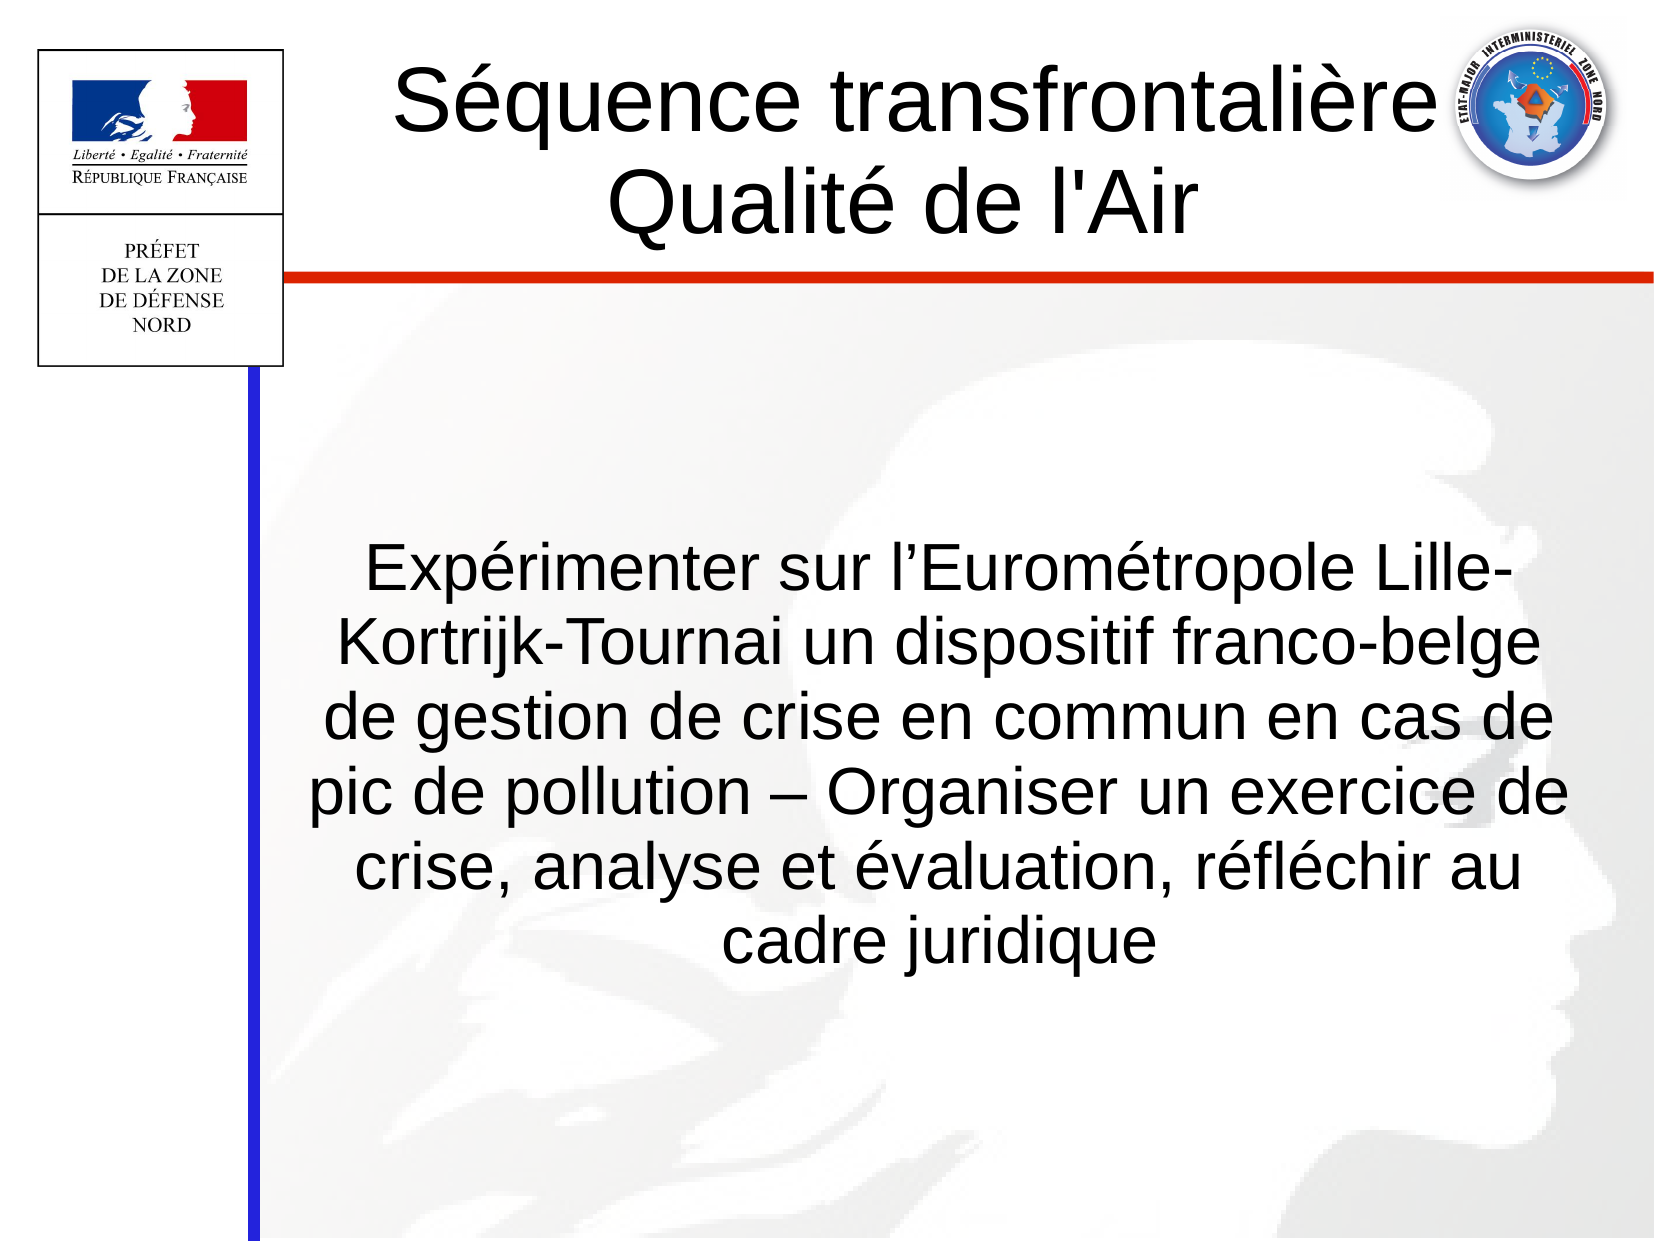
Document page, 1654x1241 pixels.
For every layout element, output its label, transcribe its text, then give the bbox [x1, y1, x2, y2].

picture [37, 49, 284, 367]
title Séquence transfrontalière Qualité de l'Air [271, 47, 1536, 255]
subtitle Expérimenter sur l’Eurométropole Lille-Kortrijk-Tournai un dispositif franco-belge de gestion de crise en commun en cas de pic de pollution – Organiser un exercice de crise, analyse et évaluation, réfléchir au cadre juridique [307, 283, 1574, 1075]
